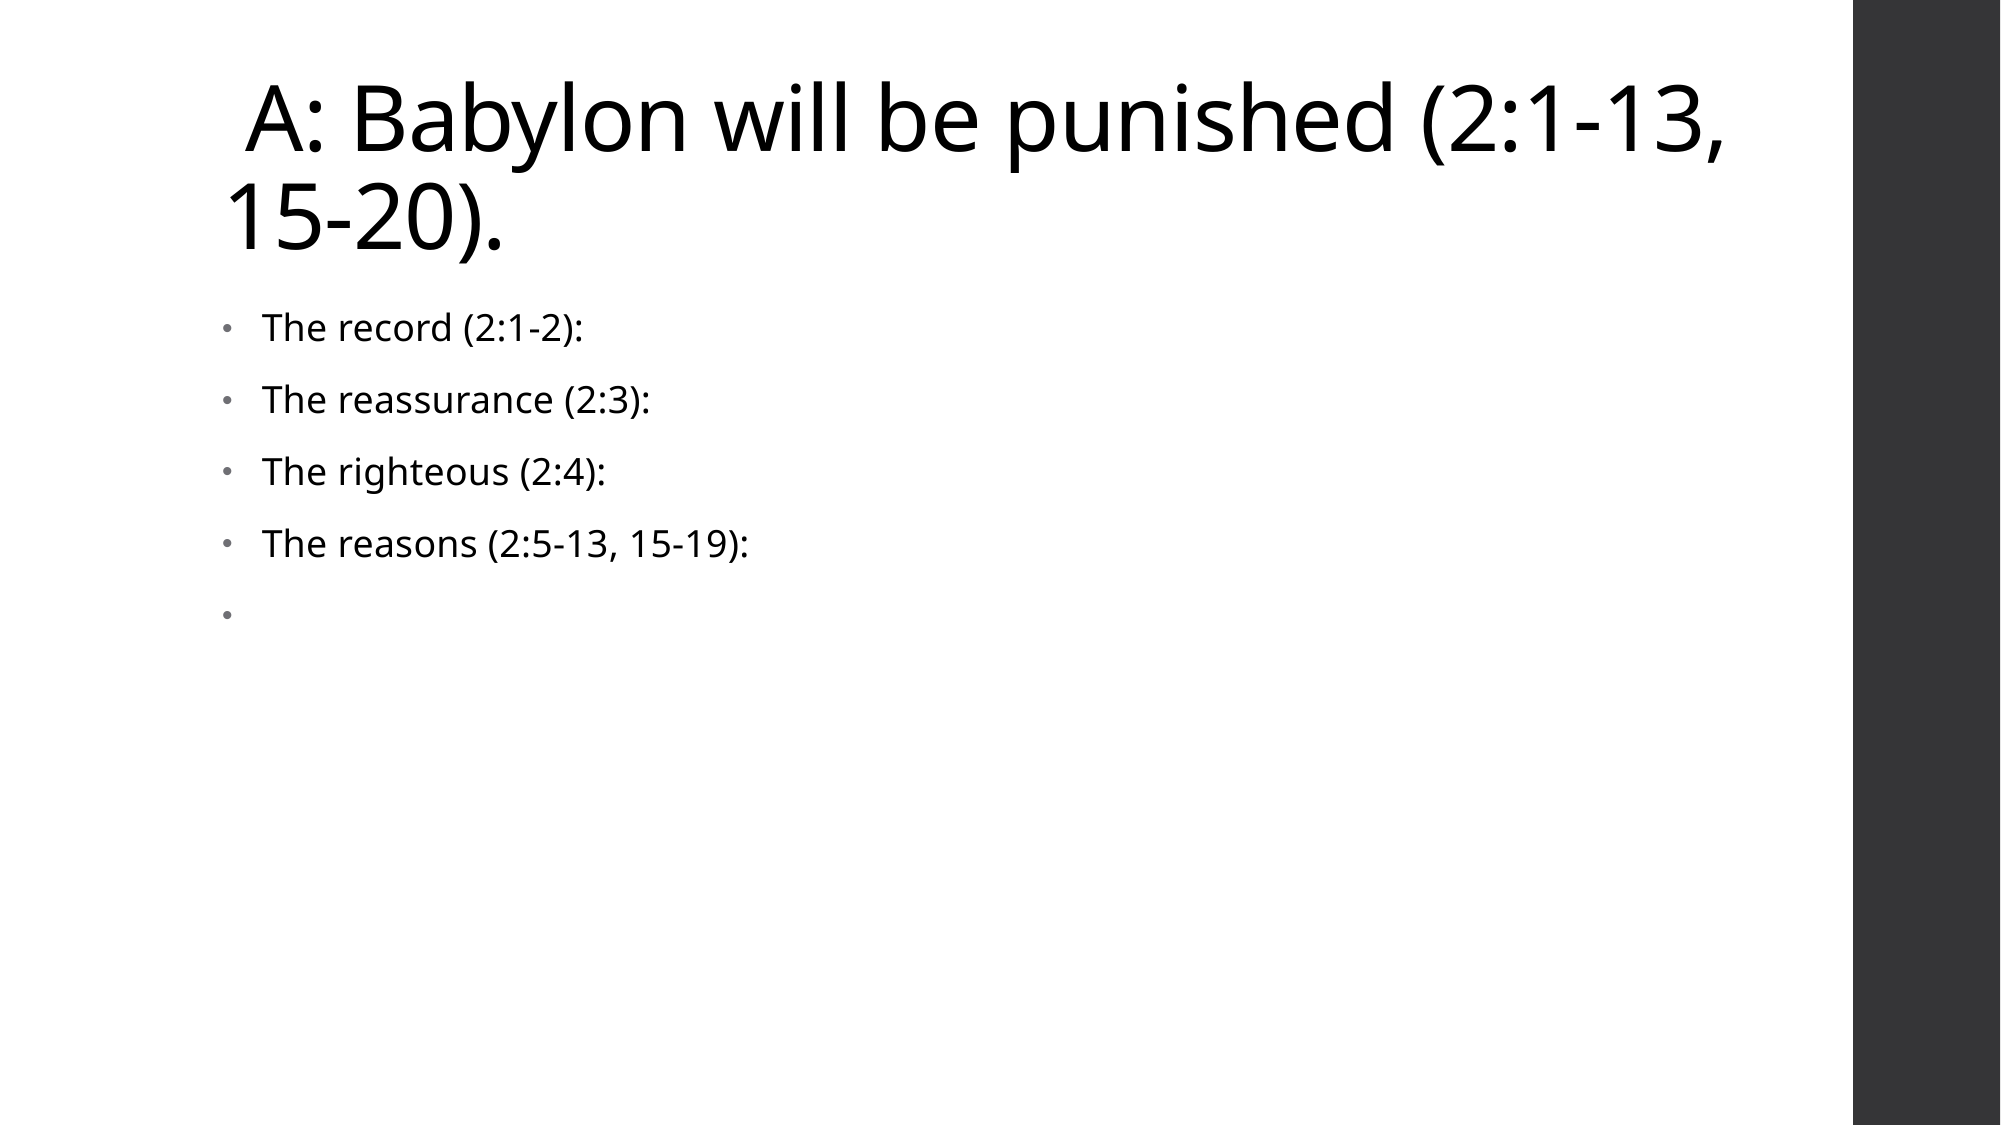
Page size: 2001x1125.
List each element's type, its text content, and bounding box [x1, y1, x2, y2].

title A: Babylon will be punished (2:1-13, 15-20). [206, 60, 1797, 278]
list The record (2:1-2): The reassurance (2:3): The righteous (2:4): The reasons (2:5-13, 15-19): [206, 299, 1617, 1014]
